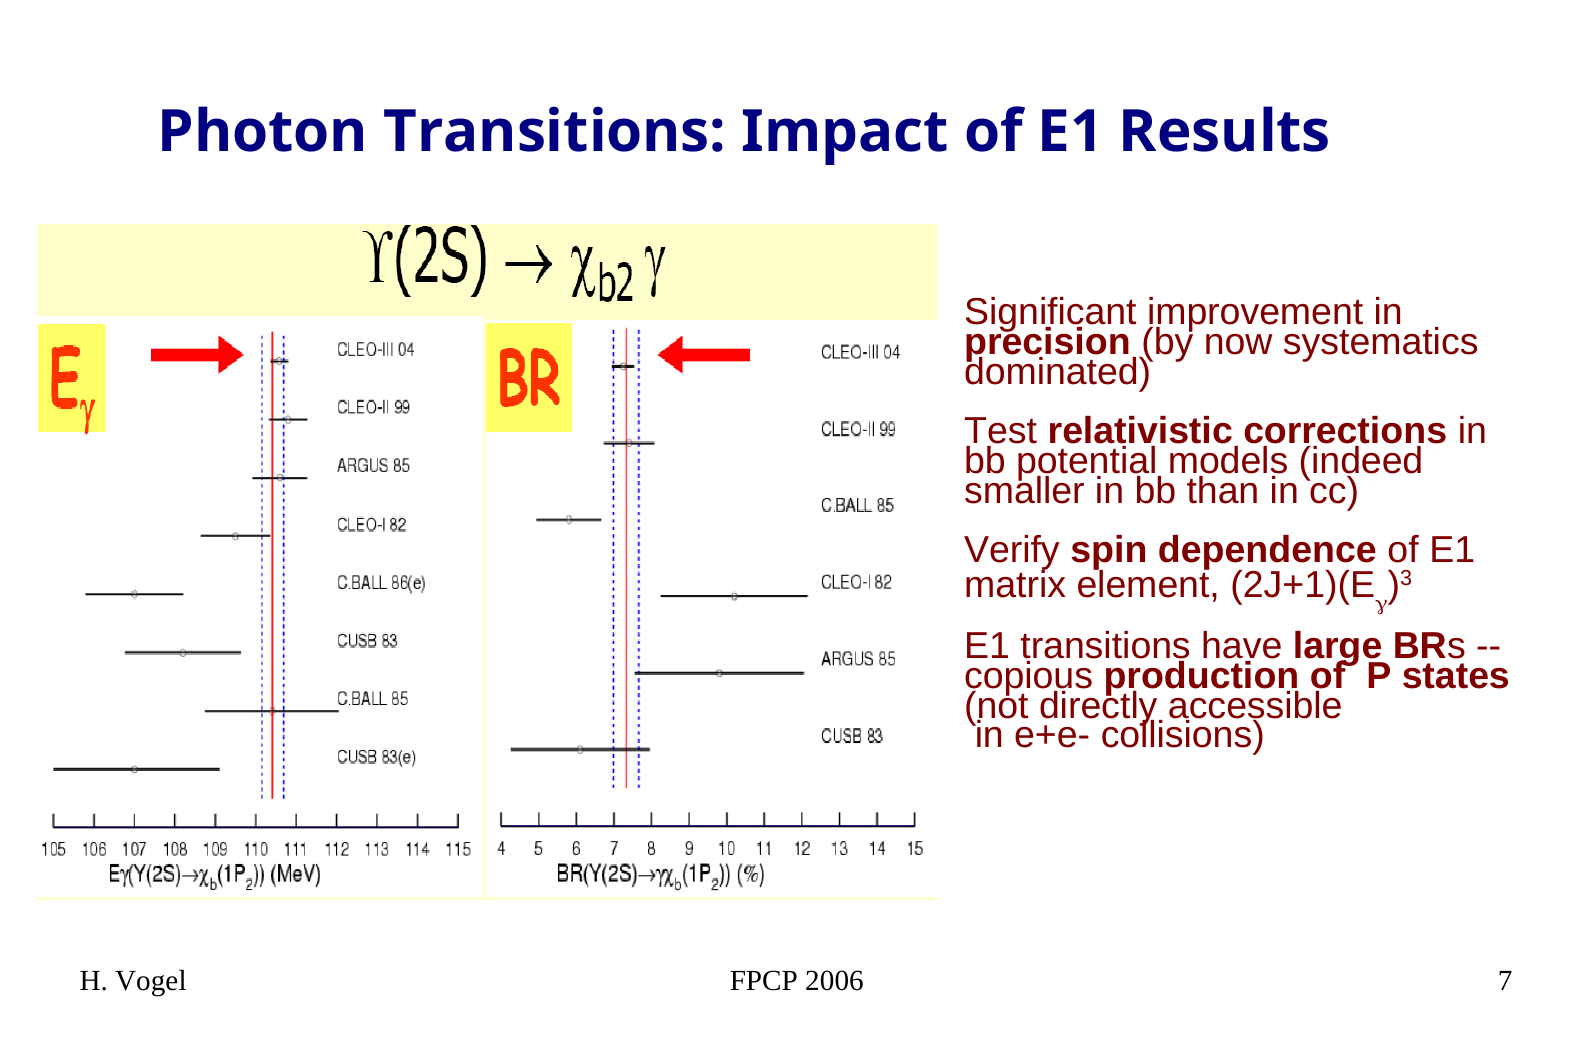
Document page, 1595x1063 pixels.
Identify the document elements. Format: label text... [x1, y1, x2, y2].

picture [37, 224, 938, 901]
text_box Photon Transitions: Impact of E1 Results [143, 74, 1350, 177]
text_box Significant improvement in precision (by now systematics dominated) Test relativistic corrections in bb potential models (indeed smaller in bb than in cc) Verify spin dependence of E1 matrix element, (2J+1)(E)3 E1 transitions have large BRs -- copious production of P states (not directly accessible in e+e- collisions) [949, 293, 1538, 792]
